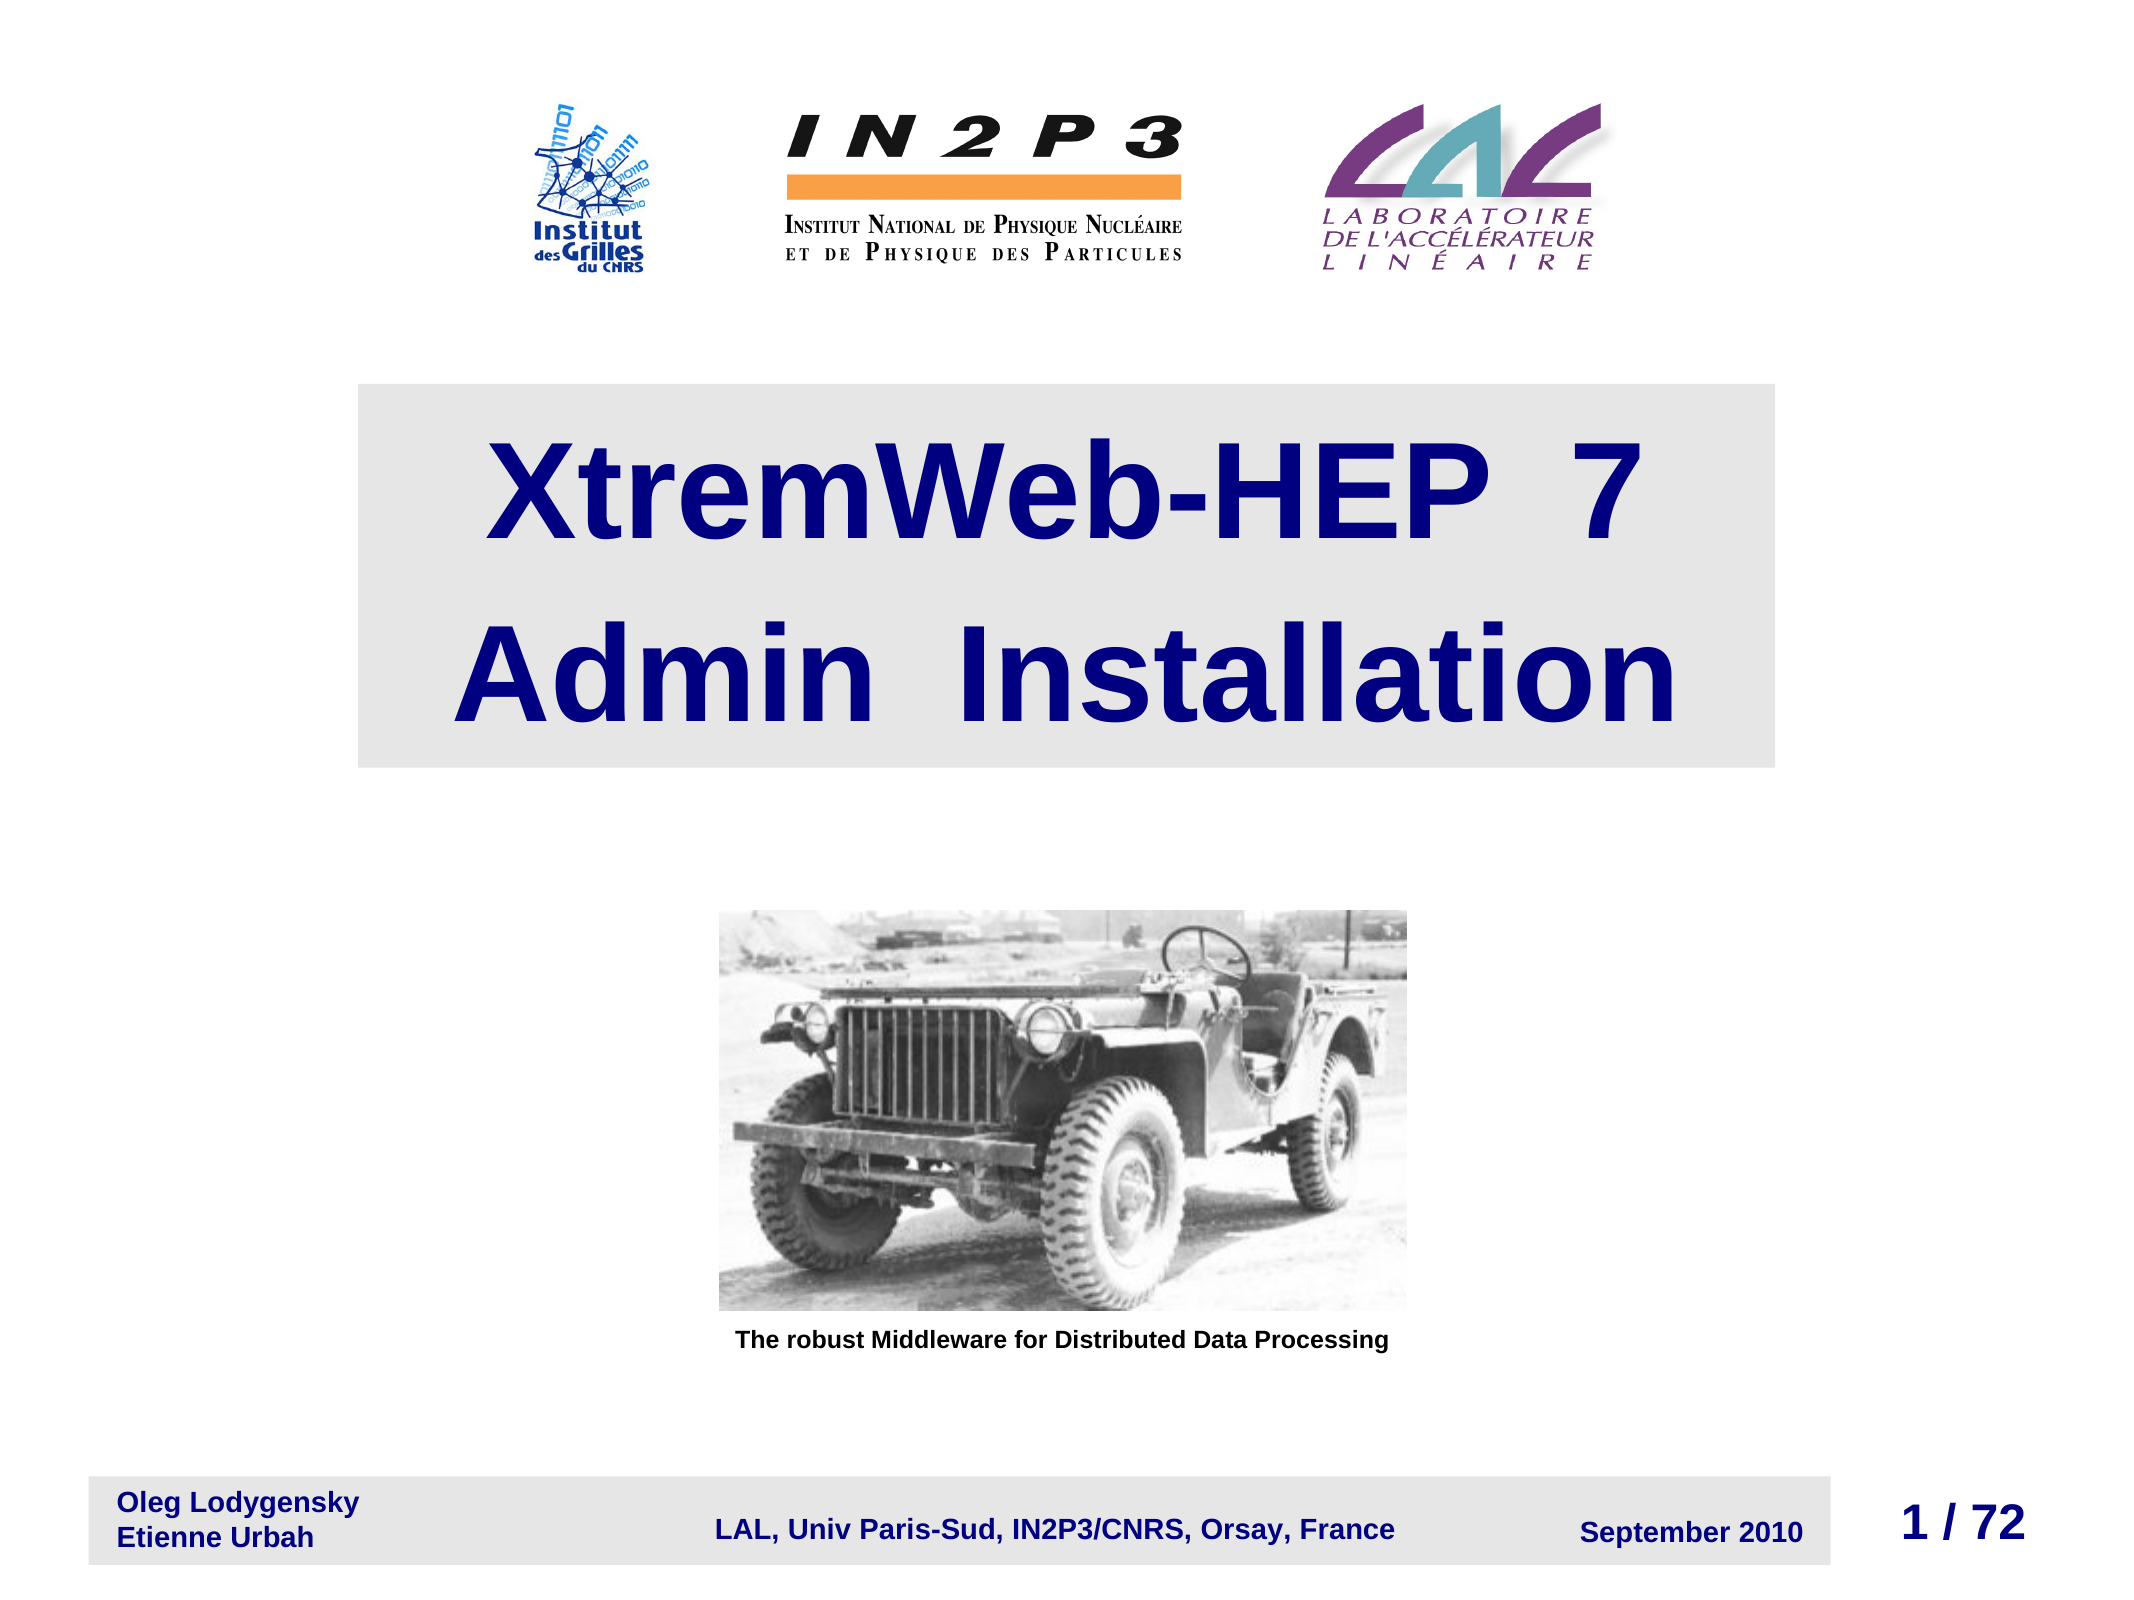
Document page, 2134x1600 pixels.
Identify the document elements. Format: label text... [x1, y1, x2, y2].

picture [784, 72, 1185, 266]
text_box XtremWeb-HEP 7 Admin Installation [357, 383, 1776, 768]
picture [719, 910, 1407, 1308]
picture [511, 101, 672, 275]
text_box The robust Middleware for Distributed Data Processing [708, 1308, 1418, 1369]
picture [1318, 98, 1622, 274]
